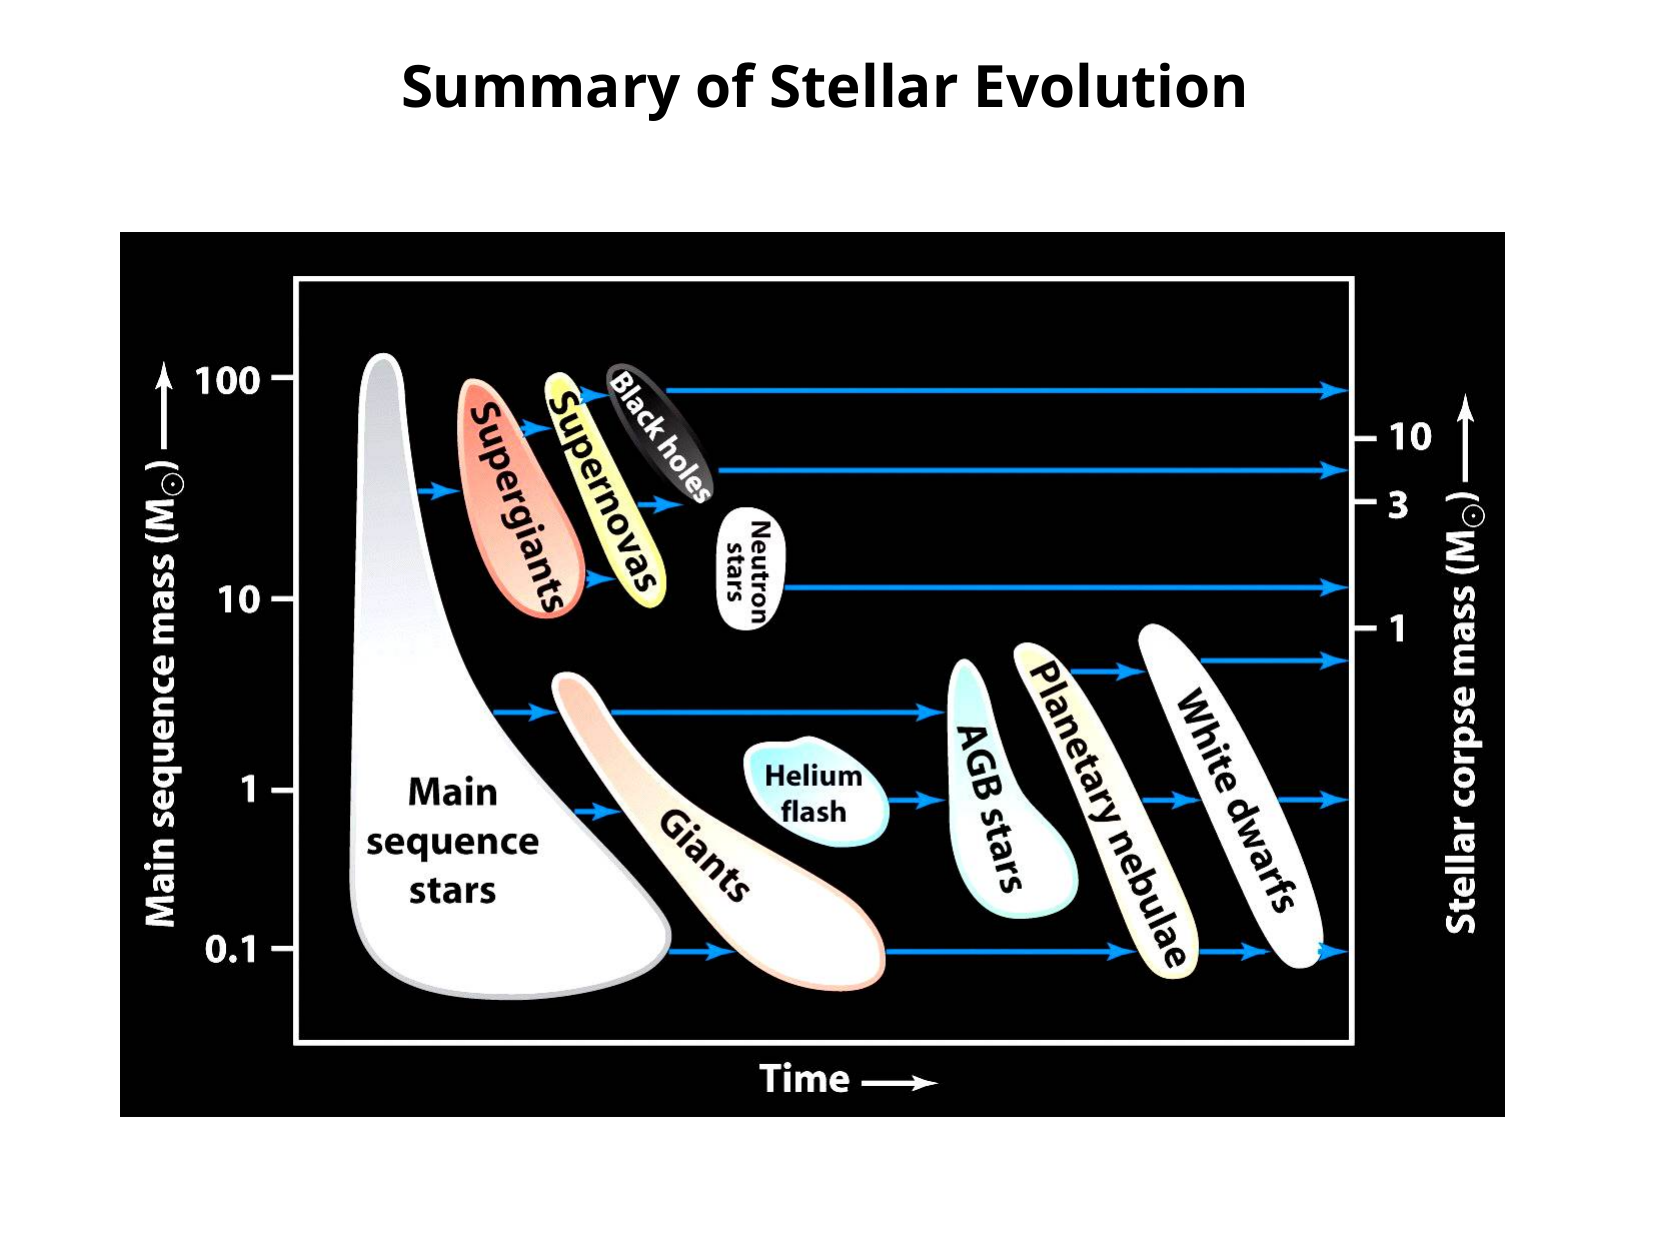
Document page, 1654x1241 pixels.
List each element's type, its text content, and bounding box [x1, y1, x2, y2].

picture [112, 224, 1513, 1125]
text_box Summary of Stellar Evolution [262, 37, 1388, 134]
